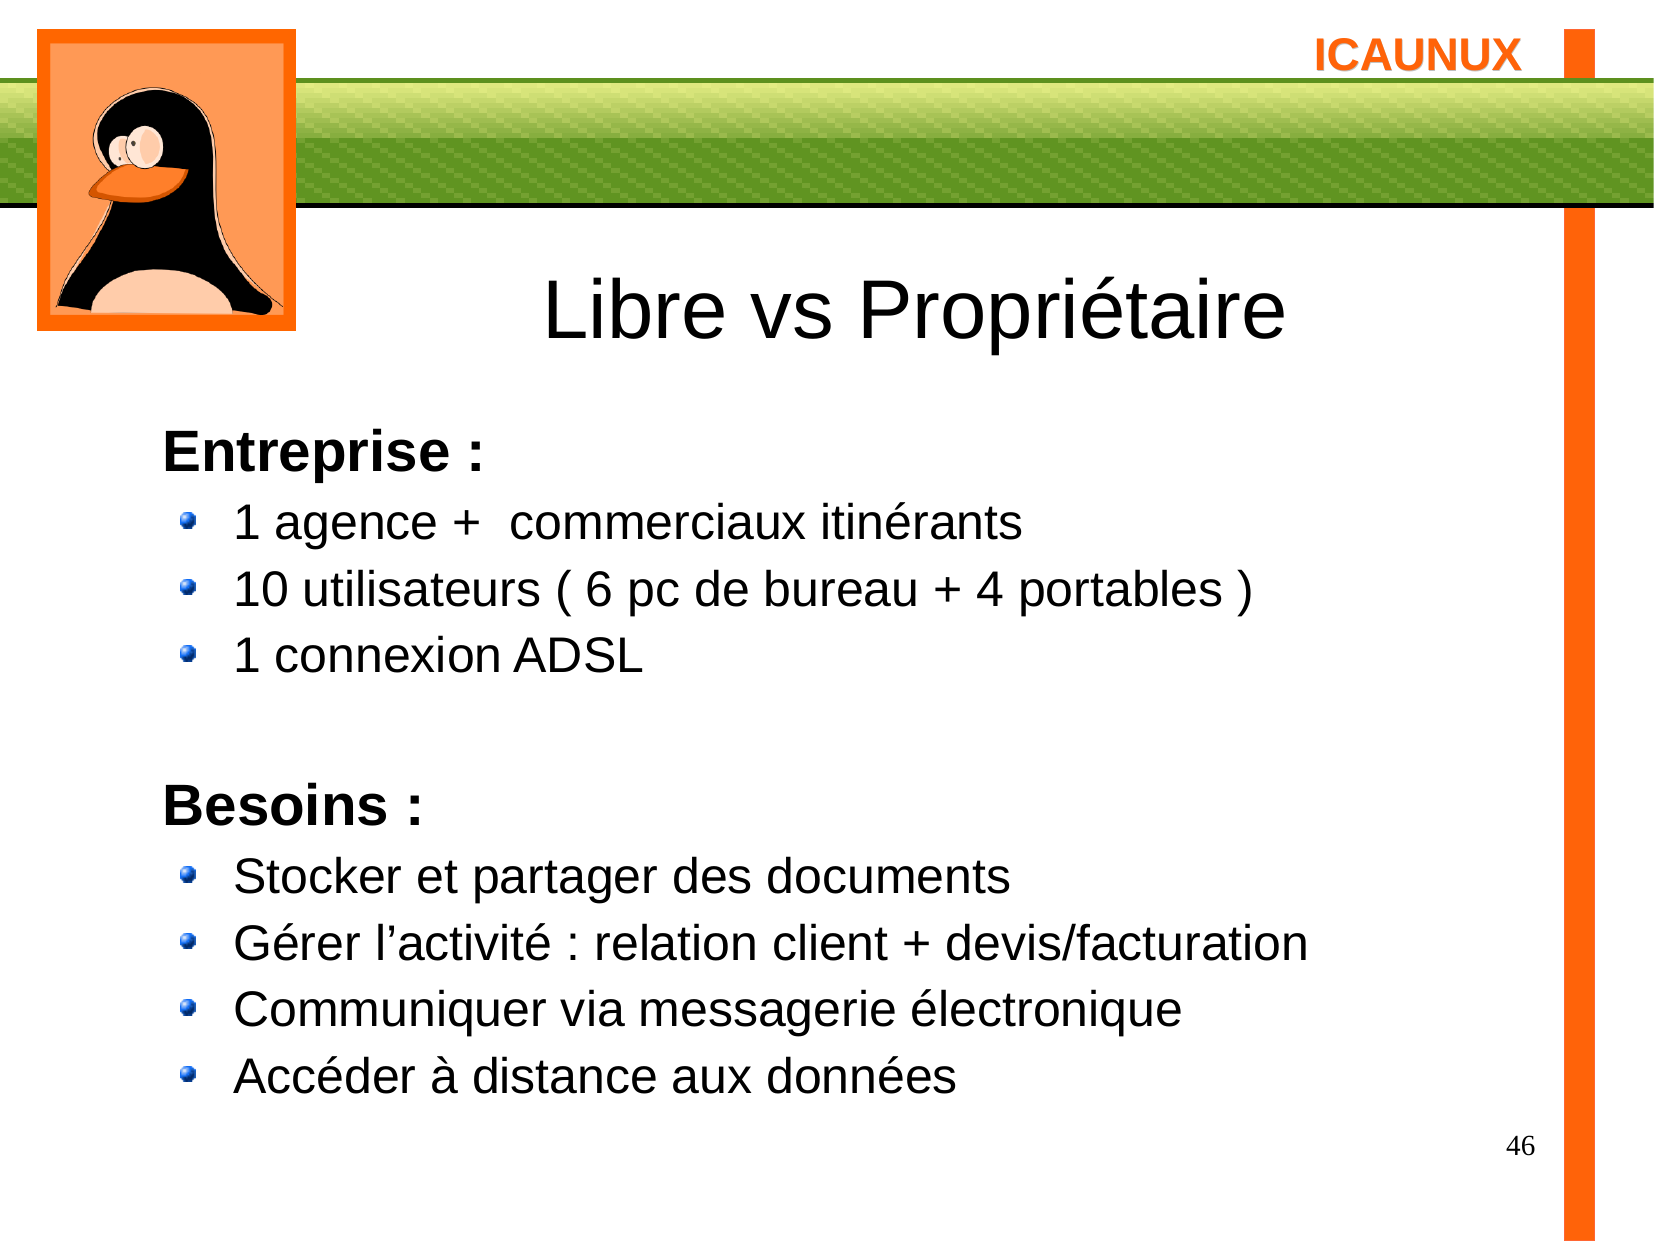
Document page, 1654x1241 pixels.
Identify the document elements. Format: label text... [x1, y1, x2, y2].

picture [0, 29, 1654, 331]
title Libre vs Propriétaire [324, 235, 1506, 384]
list Entreprise : 1 agence + commerciaux itinérants 10 utilisateurs ( 6 pc de bureau + 4 portables ) 1 connexion ADSL Besoins : Stocker et partager des documents Gérer l’activité : relation client + devis/facturation Communiquer via messagerie électronique Accéder à distance aux données [147, 413, 1498, 1156]
